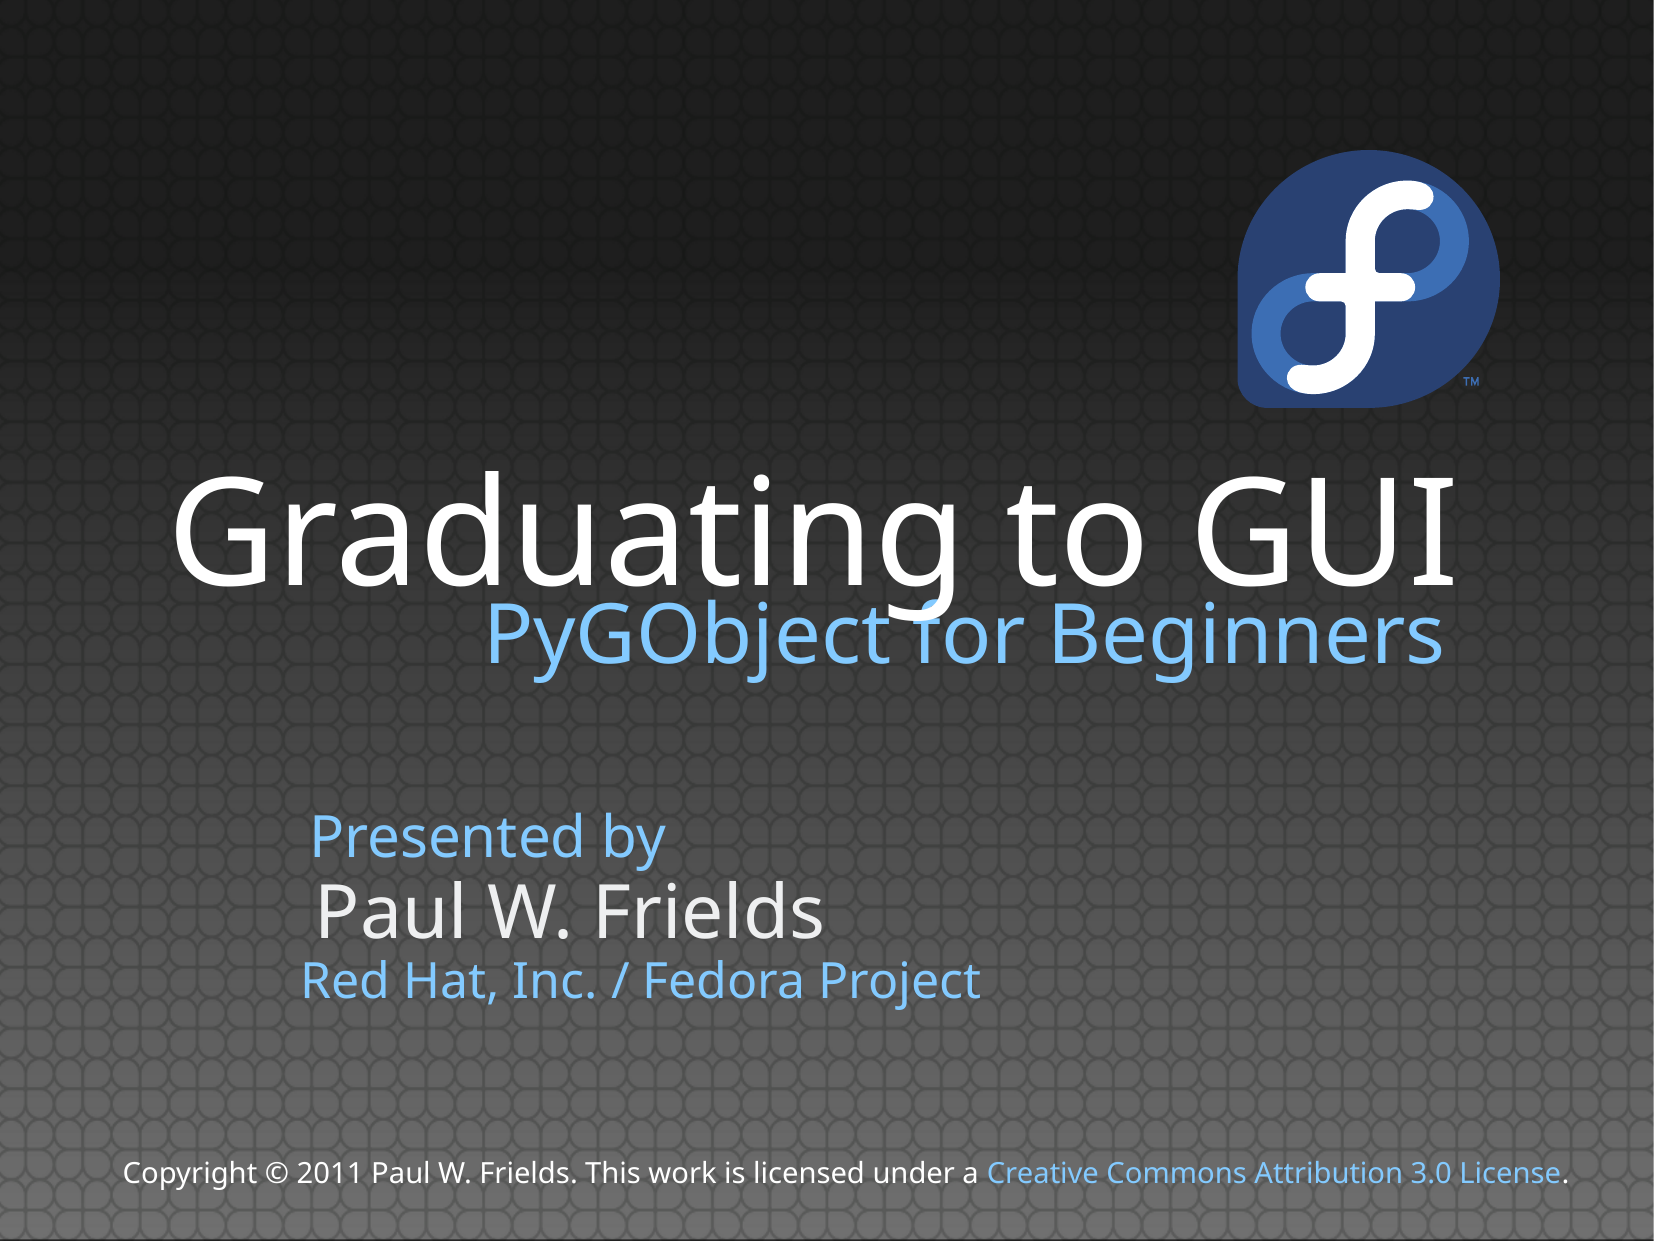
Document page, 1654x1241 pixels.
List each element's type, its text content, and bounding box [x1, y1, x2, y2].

text_box Paul W. Frields [300, 850, 1052, 950]
text_box Presented by [300, 787, 676, 868]
text_box Graduating to GUI [37, 417, 1475, 601]
text_box Copyright © 2011 Paul W. Frields. This work is licensed under a Creative Commons Attribution 3.0 License. [127, 1144, 1565, 1239]
text_box Red Hat, Inc. / Fedora Project [300, 937, 983, 1009]
picture [0, 0, 1654, 1241]
subtitle PyGObject for Beginners [100, 601, 1447, 679]
